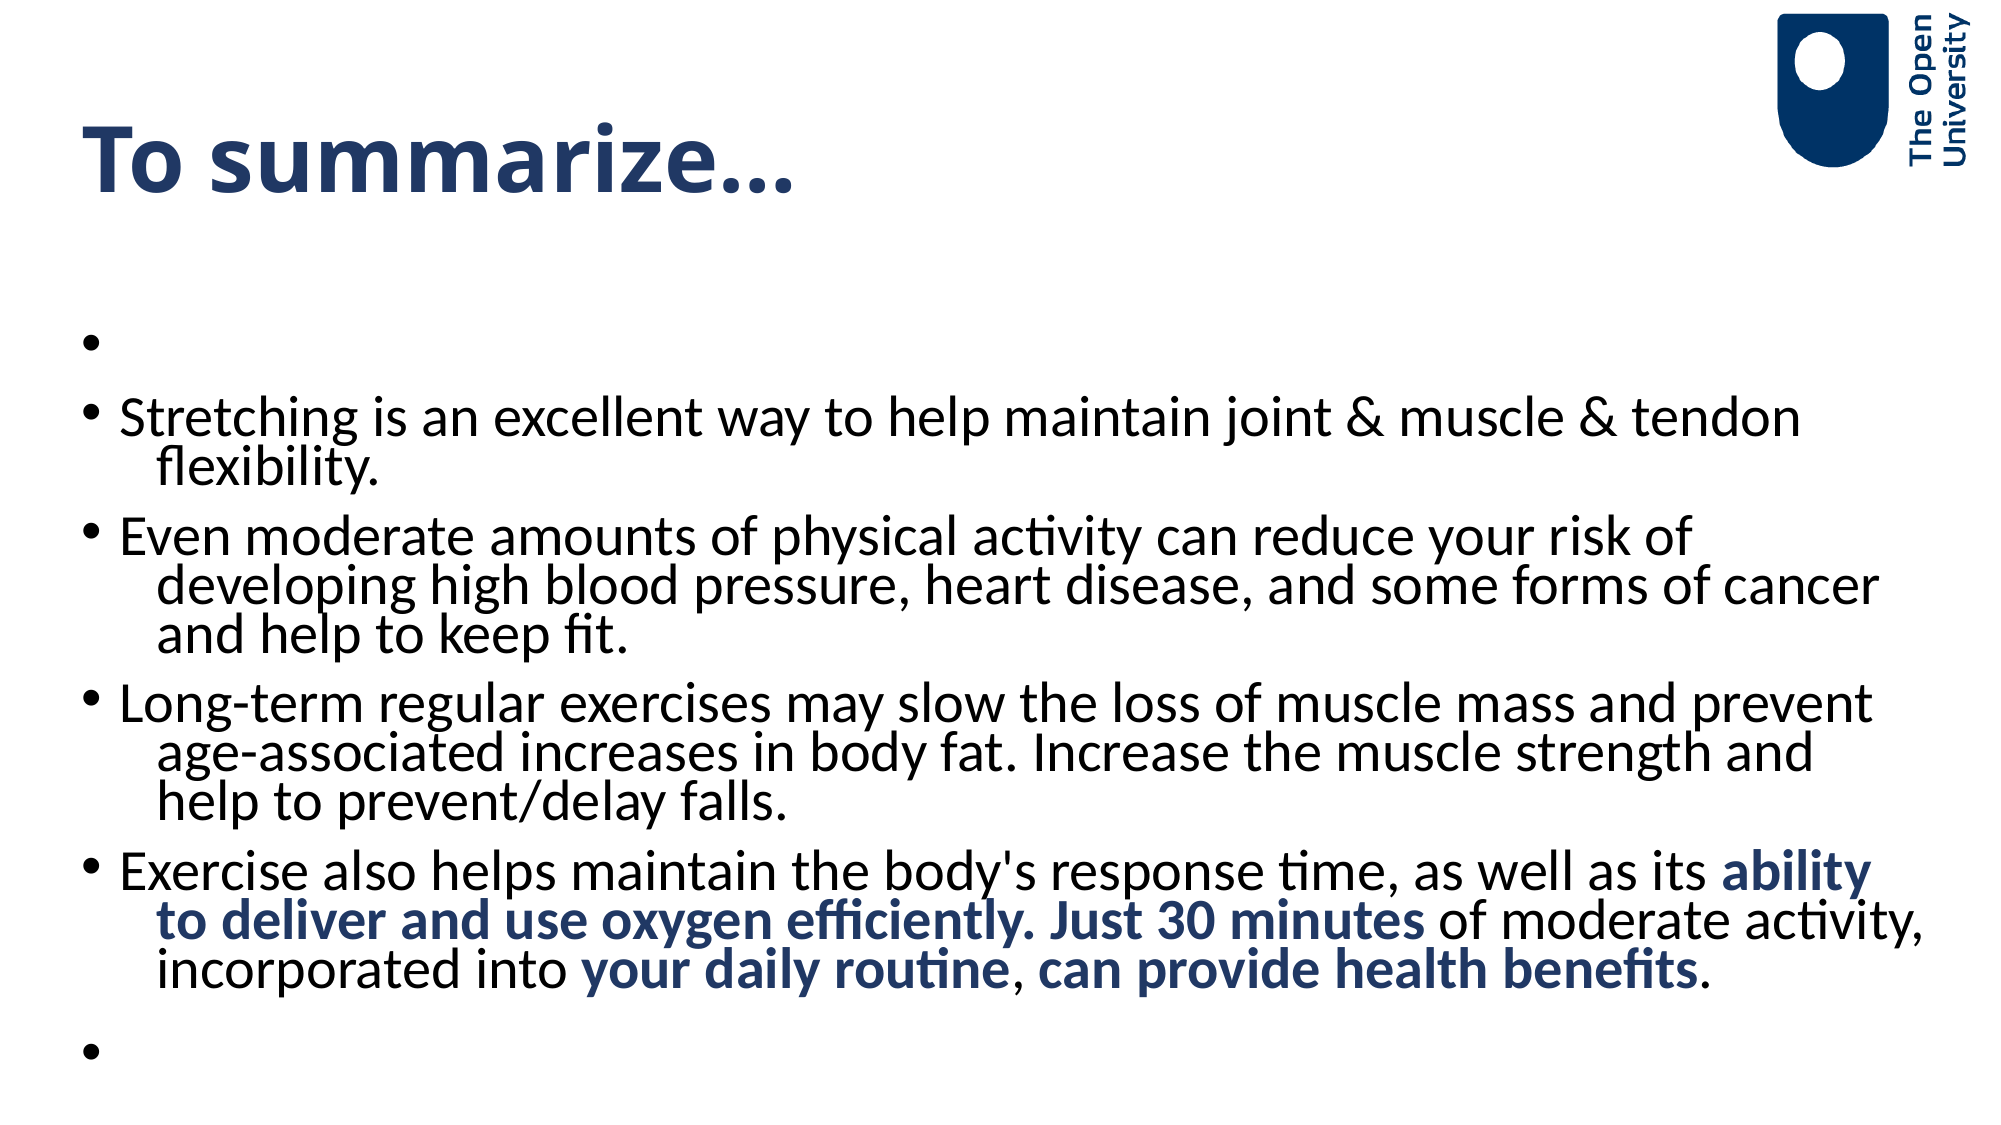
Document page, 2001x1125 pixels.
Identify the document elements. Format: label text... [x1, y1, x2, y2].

picture [1776, 10, 1971, 170]
title To summarize… [66, 54, 1792, 273]
list Stretching is an excellent way to help maintain joint & muscle & tendon flexibility. Even moderate amounts of physical activity can reduce your risk of developing high blood pressure, heart disease, and some forms of cancer and help to keep fit. Long-term regular exercises may slow the loss of muscle mass and prevent age-associated increases in body fat. Increase the muscle strength and help to prevent/delay falls. Exercise also helps maintain the body's response time, as well as its ability to deliver and use oxygen efficiently. Just 30 minutes of moderate activity, incorporated into your daily routine, can provide health benefits. [66, 299, 1944, 1066]
